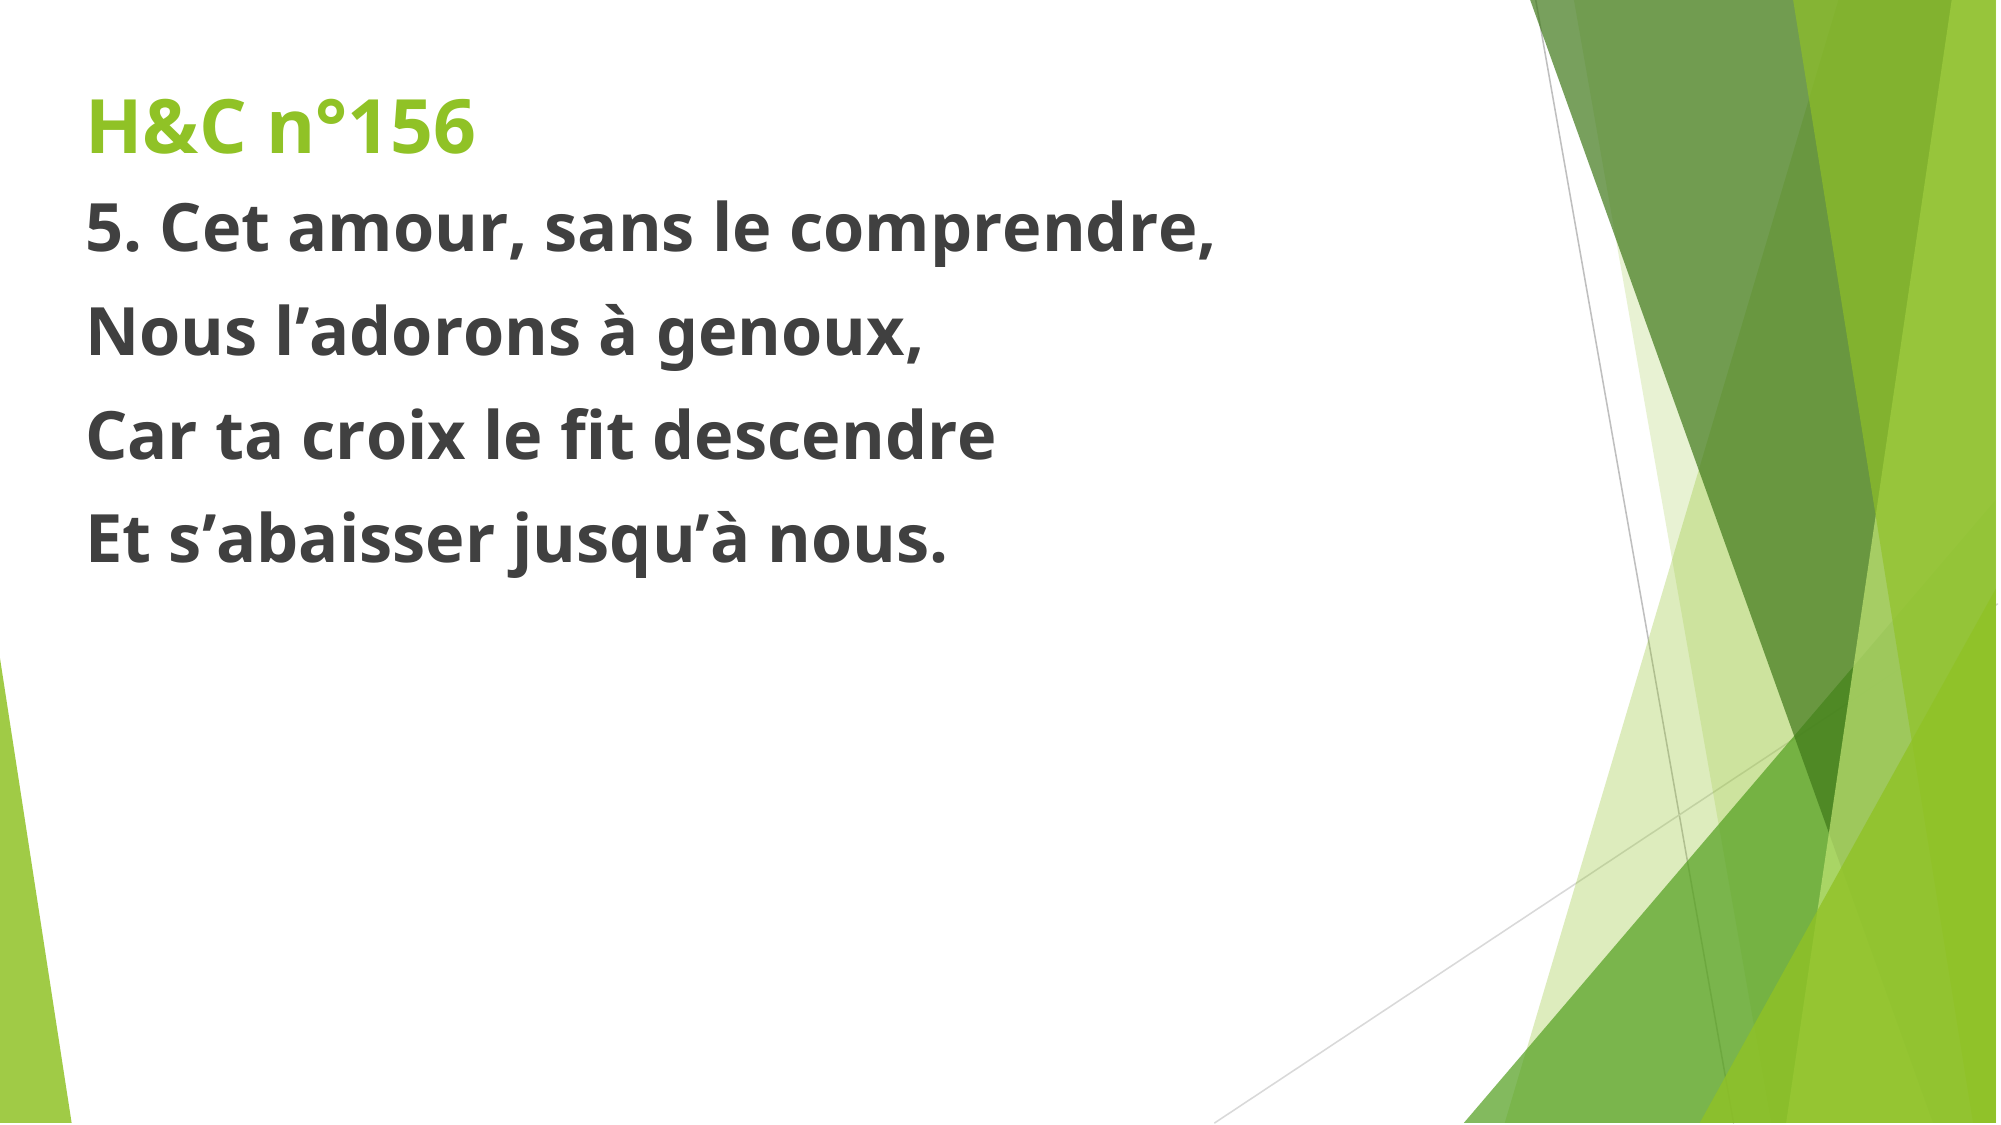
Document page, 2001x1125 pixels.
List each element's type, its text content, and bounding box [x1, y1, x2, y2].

text_box H&C n°156 [70, 70, 603, 165]
text_box 5. Cet amour, sans le comprendre, Nous l’adorons à genoux, Car ta croix le fit descendre Et s’abaisser jusqu’à nous. [70, 165, 1985, 1079]
